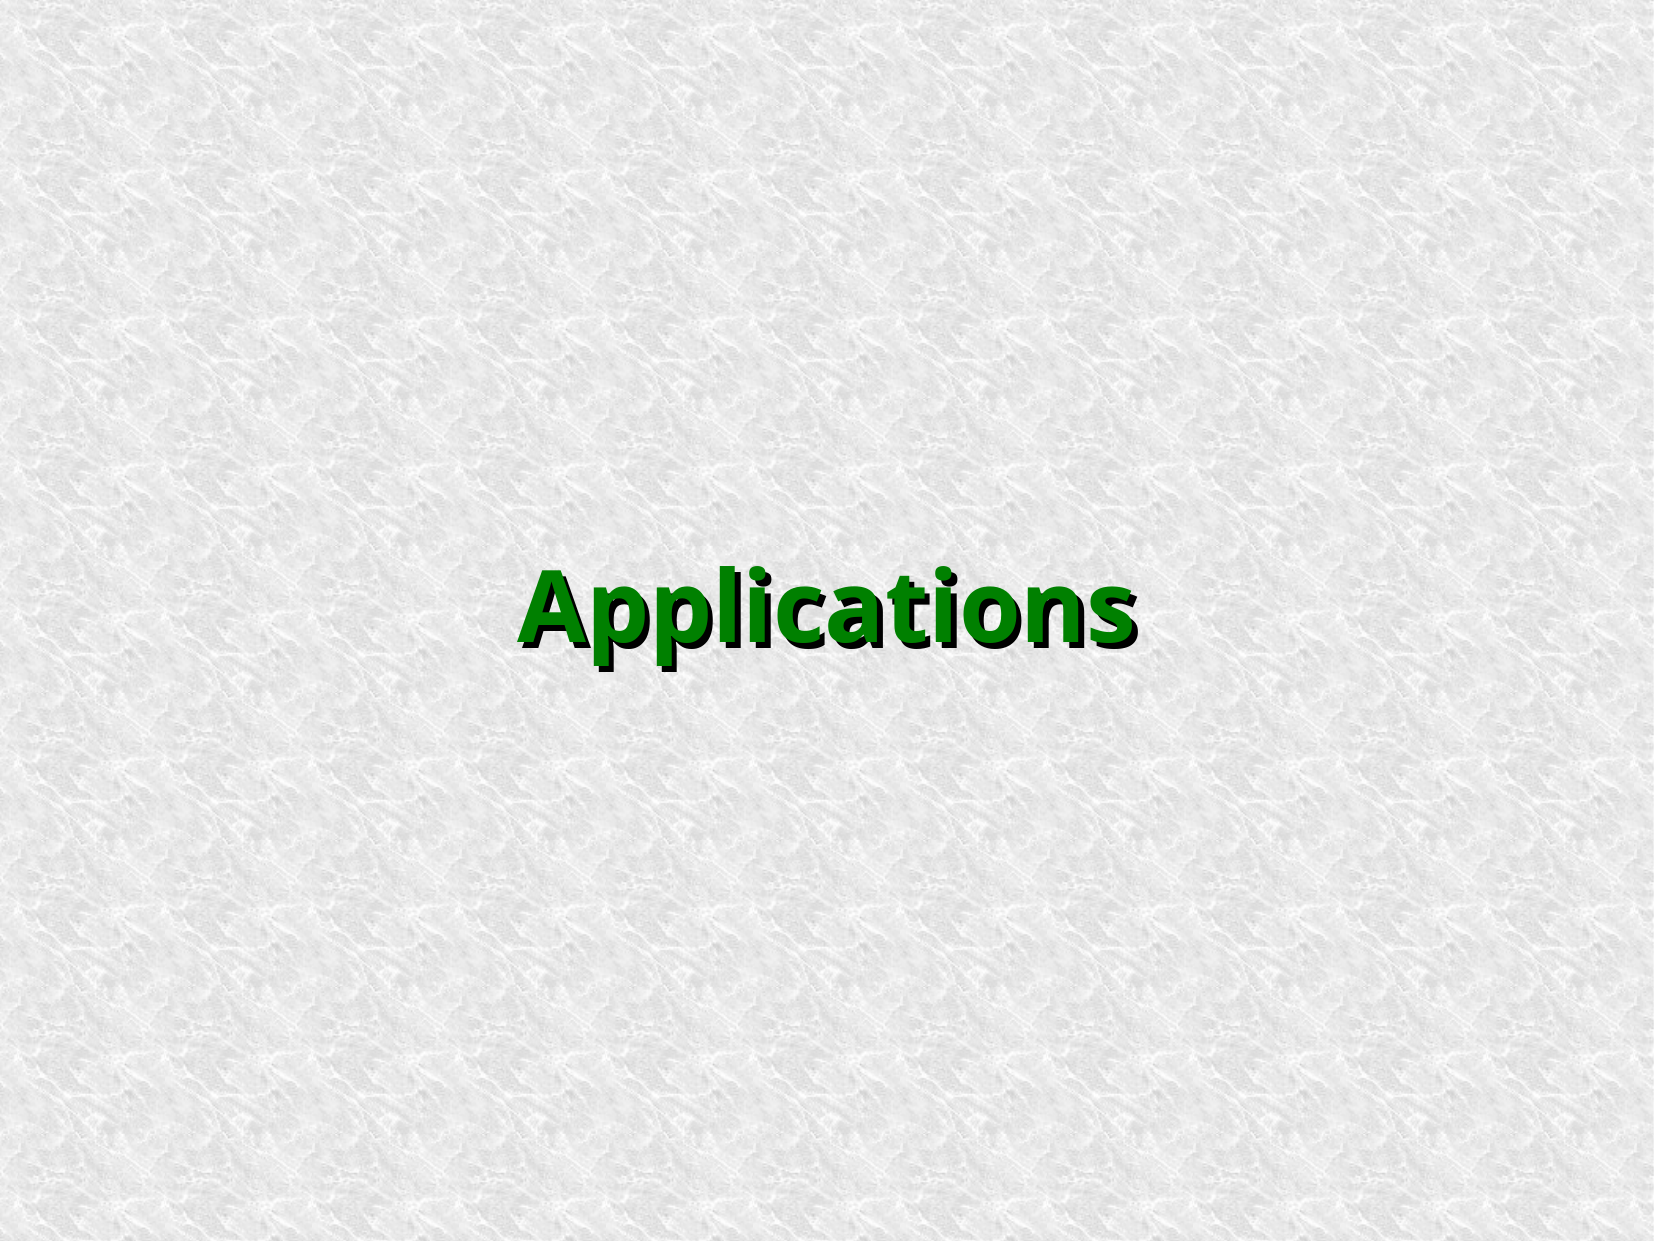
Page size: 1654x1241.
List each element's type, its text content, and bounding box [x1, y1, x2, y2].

picture [0, 0, 1654, 1241]
text_box Applications [29, 528, 1625, 712]
